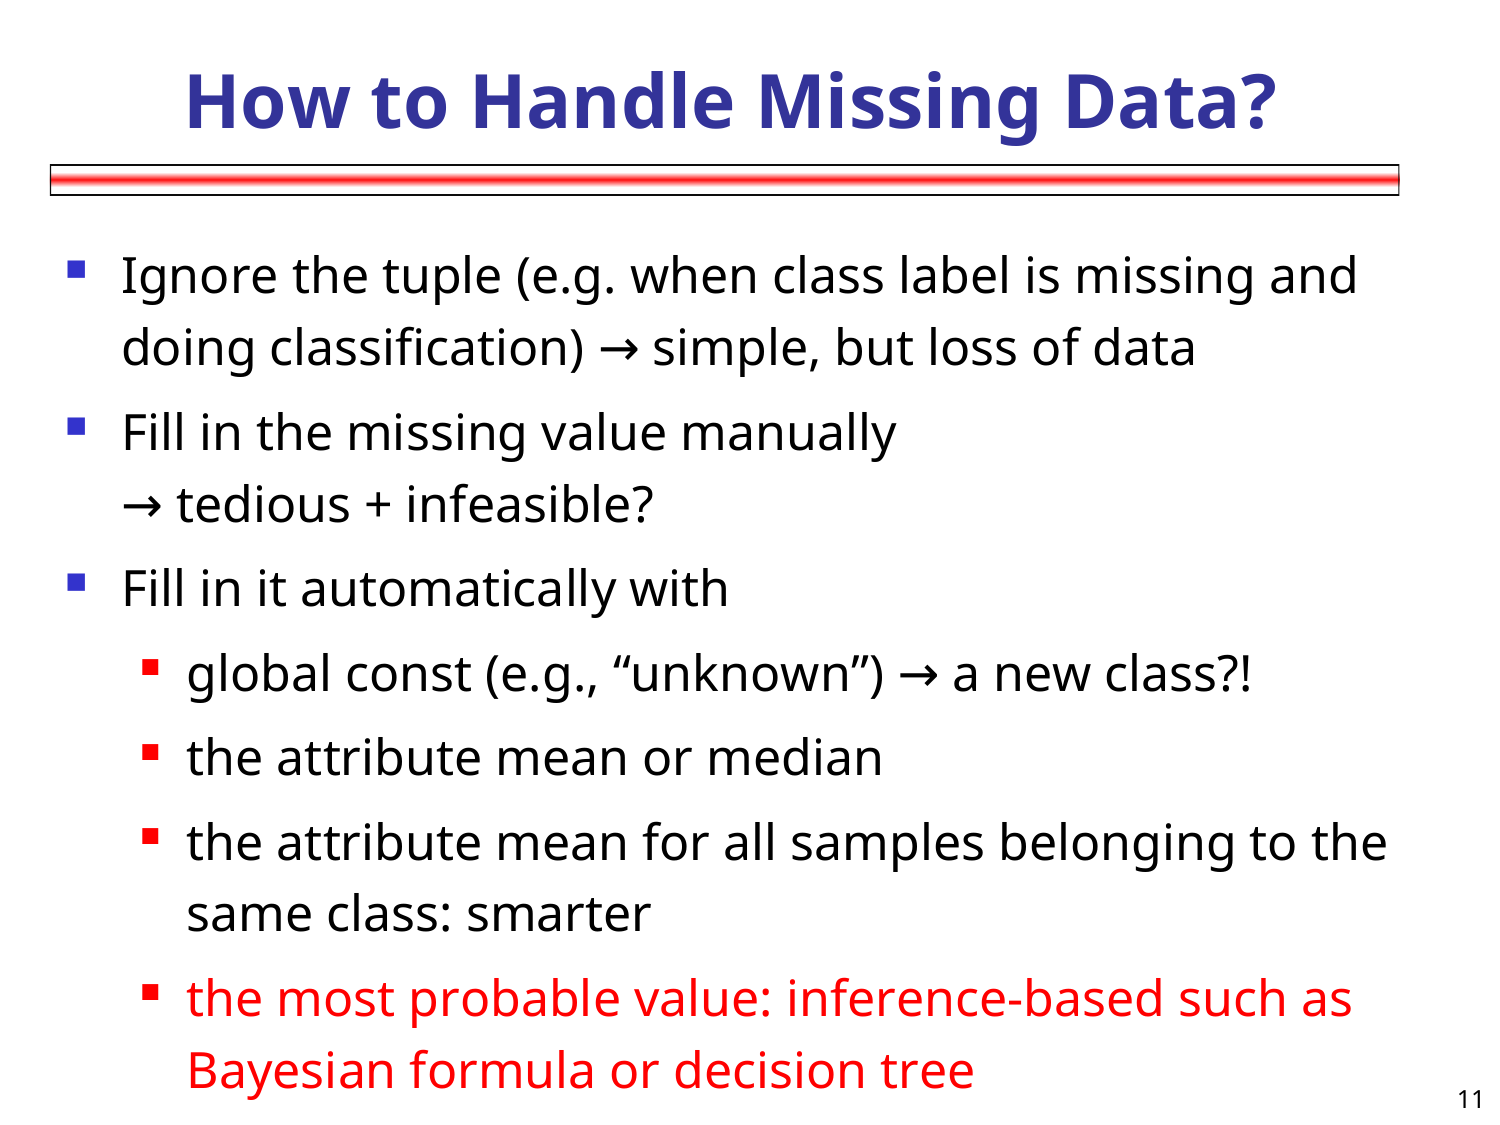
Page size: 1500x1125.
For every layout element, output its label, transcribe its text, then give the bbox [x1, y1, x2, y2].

text_box <number> [1187, 1062, 1500, 1125]
list Ignore the tuple (e.g. when class label is missing and doing classification) → simple, but loss of data Fill in the missing value manually → tedious + infeasible? Fill in it automatically with global const (e.g., “unknown”) → a new class?! the attribute mean or median the attribute mean for all samples belonging to the same class: smarter the most probable value: inference-based such as Bayesian formula or decision tree [50, 224, 1450, 1094]
title How to Handle Missing Data? [86, 25, 1375, 151]
